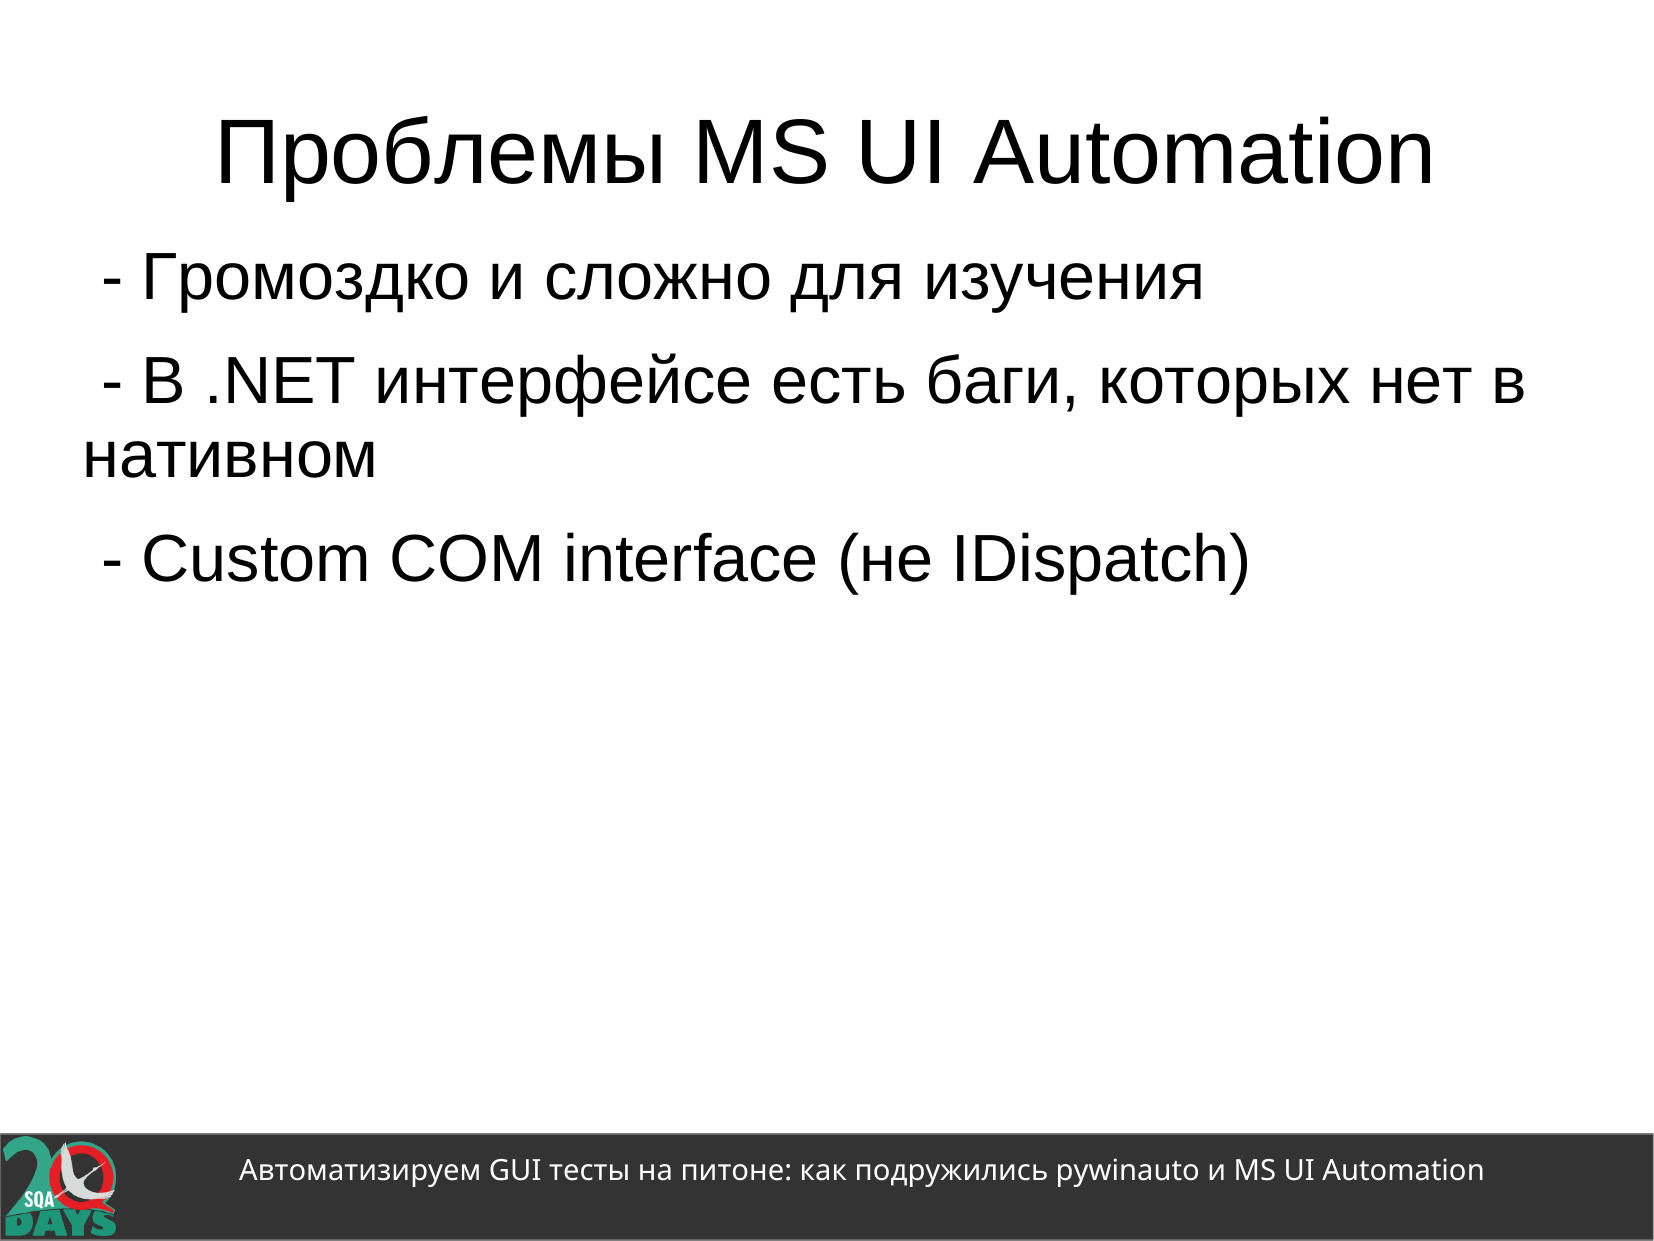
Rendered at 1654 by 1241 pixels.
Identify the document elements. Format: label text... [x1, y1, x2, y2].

text_box Автоматизируем GUI тесты на питоне: как подружились pywinauto и MS UI Automation [224, 1145, 1607, 1229]
picture [3, 1136, 116, 1236]
title Проблемы MS UI Automation [82, 49, 1571, 240]
text_box [0, 1133, 1654, 1241]
subtitle - Громоздко и сложно для изучения - В .NET интерфейсе есть баги, которых нет в нативном - Custom COM interface (не IDispatch) [82, 240, 1571, 1059]
